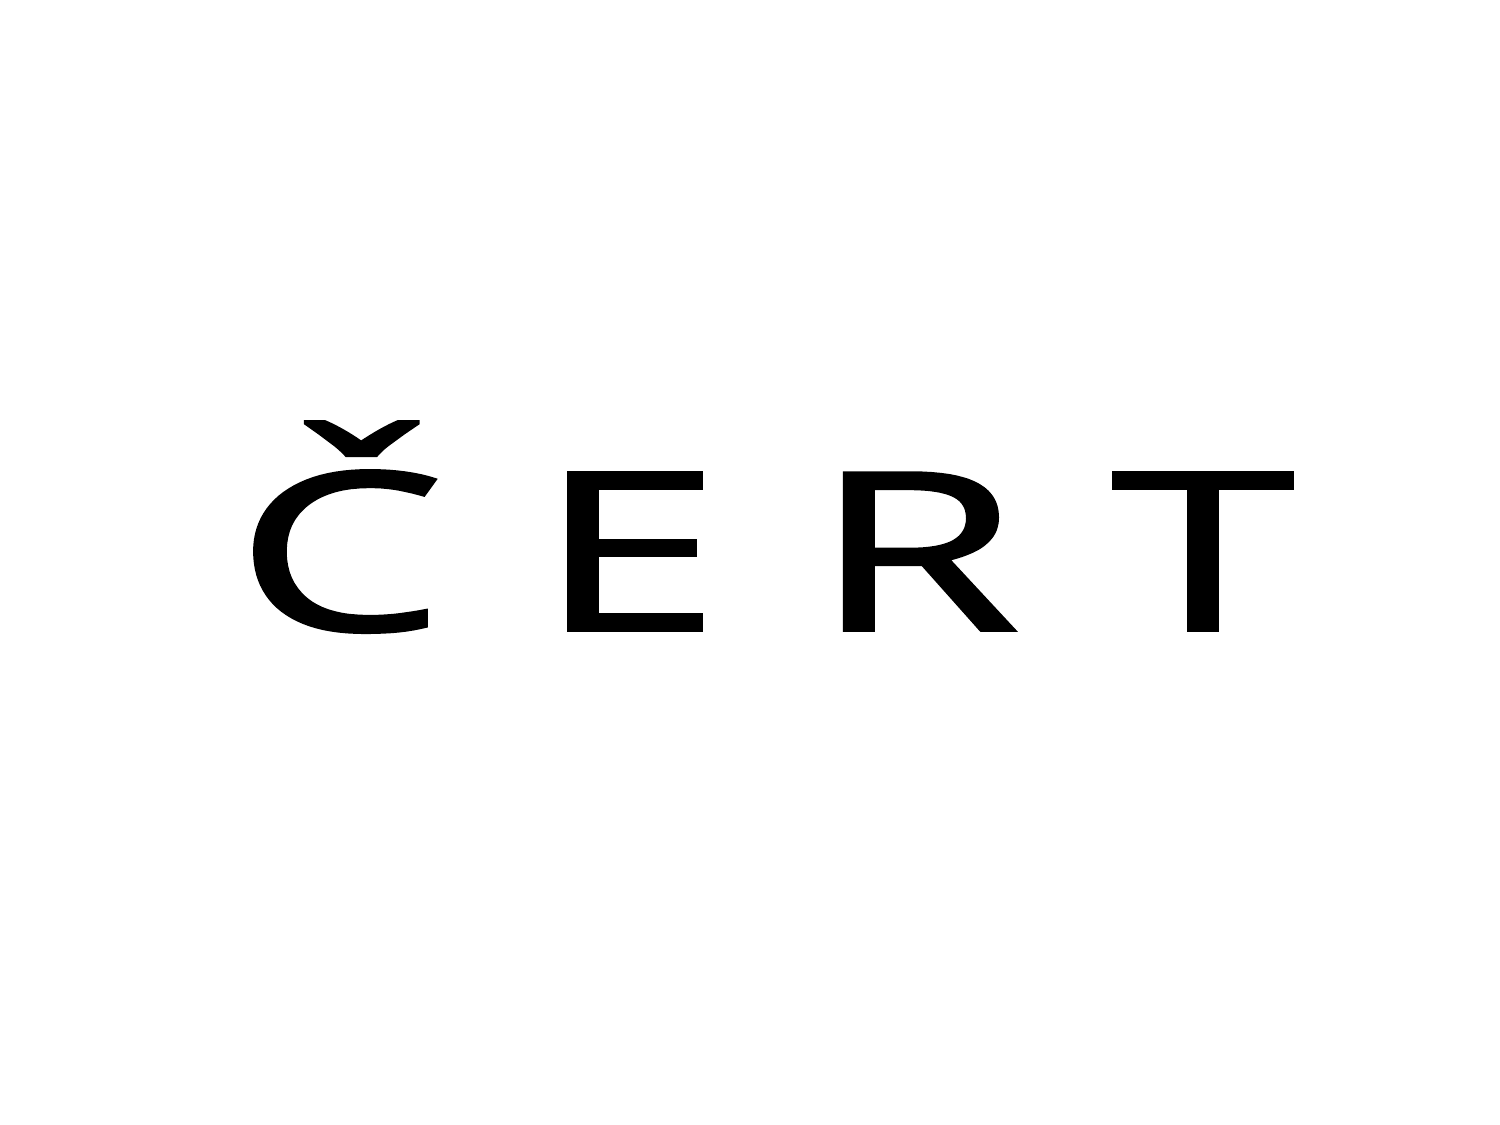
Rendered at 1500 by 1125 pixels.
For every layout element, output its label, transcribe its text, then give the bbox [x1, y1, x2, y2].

text_box Č E R T [1112, 472, 1294, 632]
text_box Č E R T [253, 469, 437, 634]
text_box Č E R T [304, 420, 419, 457]
text_box Č E R T [567, 472, 703, 632]
text_box Č E R T [843, 472, 1017, 632]
